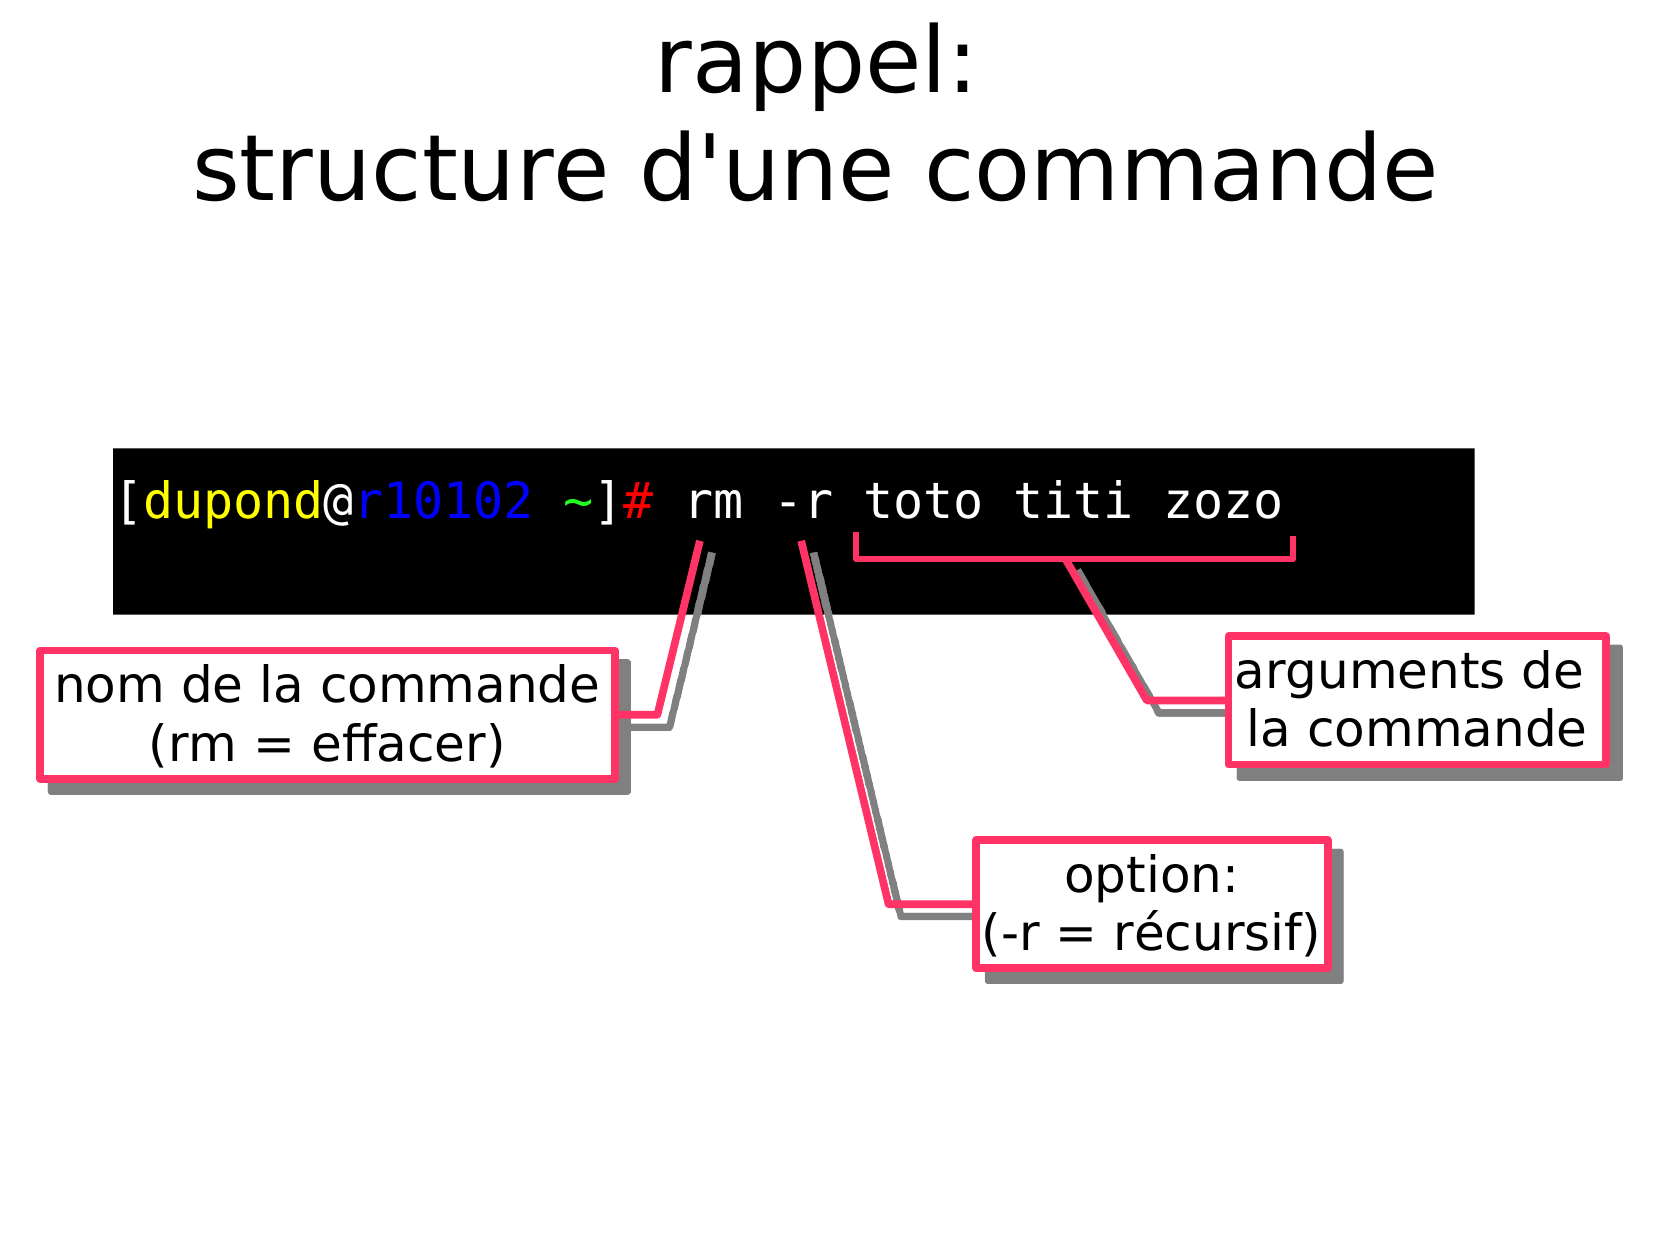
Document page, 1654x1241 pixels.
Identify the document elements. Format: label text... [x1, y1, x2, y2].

text_box arguments de la commande [1228, 636, 1607, 765]
text_box option: (-r = récursif) [976, 840, 1328, 969]
text_box nom de la commande (rm = effacer) [39, 650, 615, 779]
text_box [dupond@r10102 ~]# rm -r toto titi zozo [113, 448, 1475, 615]
title rappel: structure d'une commande [126, 0, 1508, 230]
